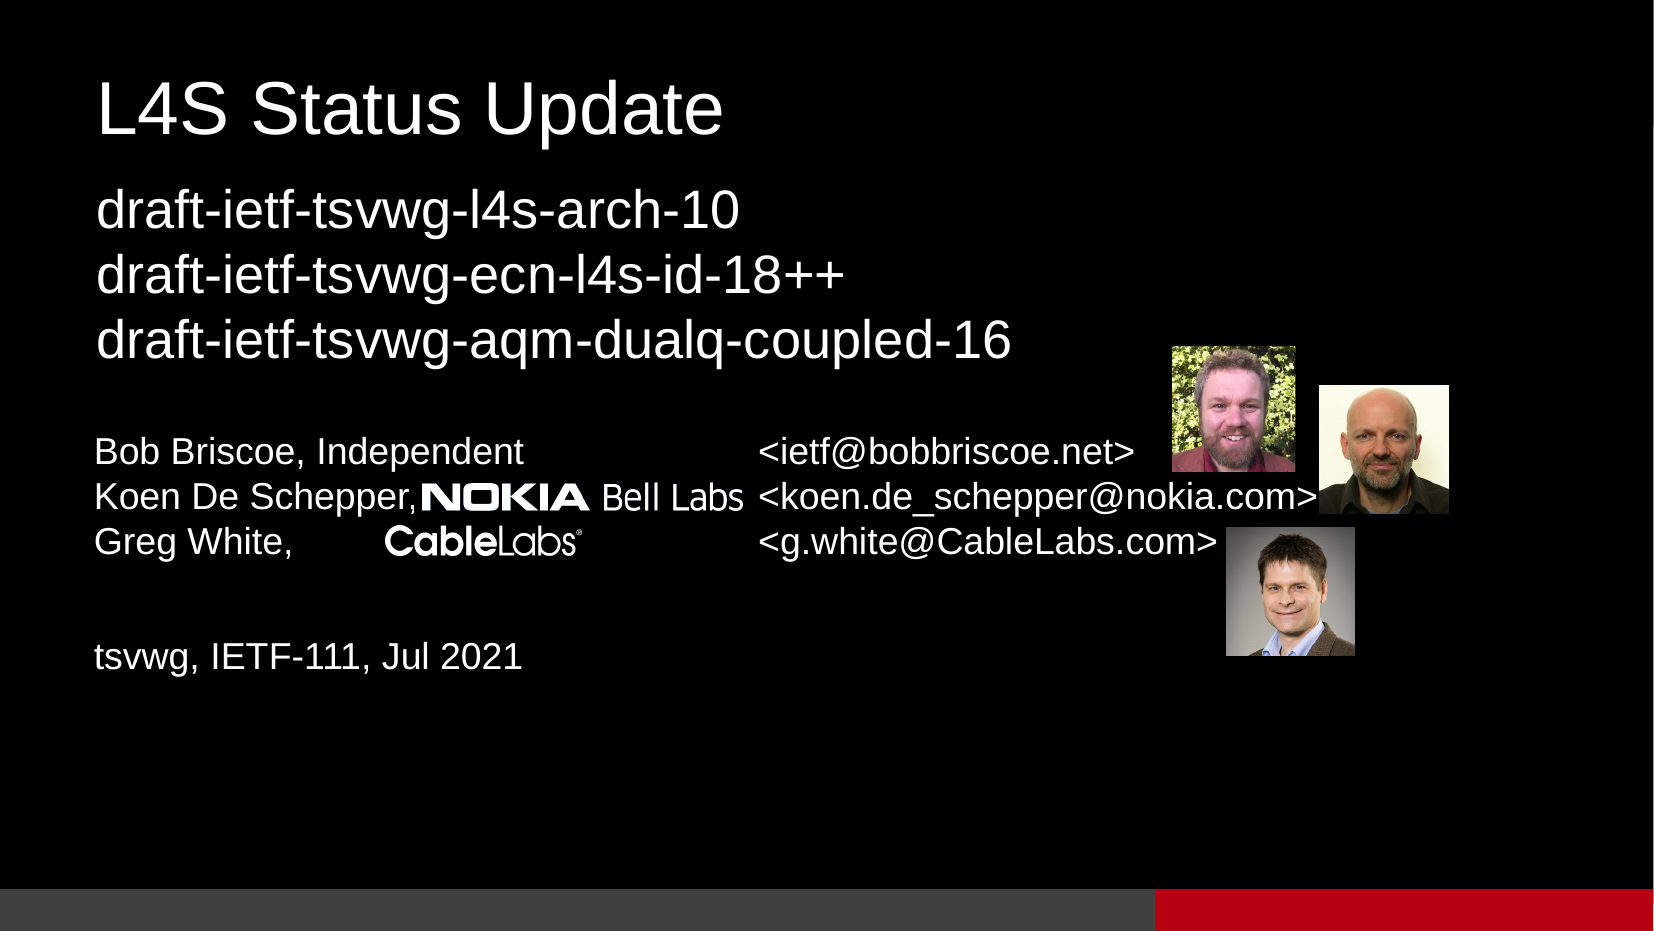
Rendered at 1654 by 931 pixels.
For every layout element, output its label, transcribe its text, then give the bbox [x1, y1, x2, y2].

picture [1319, 385, 1449, 514]
picture [414, 475, 752, 521]
text_box Bob Briscoe, Independent <ietf@bobbriscoe.net> Koen De Schepper, N okia Bell Labs <koen.de_schepper@nokia.com> Greg White, CableLabs <g.white@CableLabs.com> tsvwg, IETF-111, Jul 2021 [78, 419, 1423, 608]
picture [1172, 346, 1296, 472]
picture [1226, 527, 1355, 656]
text_box L4S Status Update draft-ietf-tsvwg-l4s-arch-10 draft-ietf-tsvwg-ecn-l4s-id-18++ draft-ietf-tsvwg-aqm-dualq-coupled-16 [81, 52, 1453, 233]
picture [385, 525, 582, 556]
